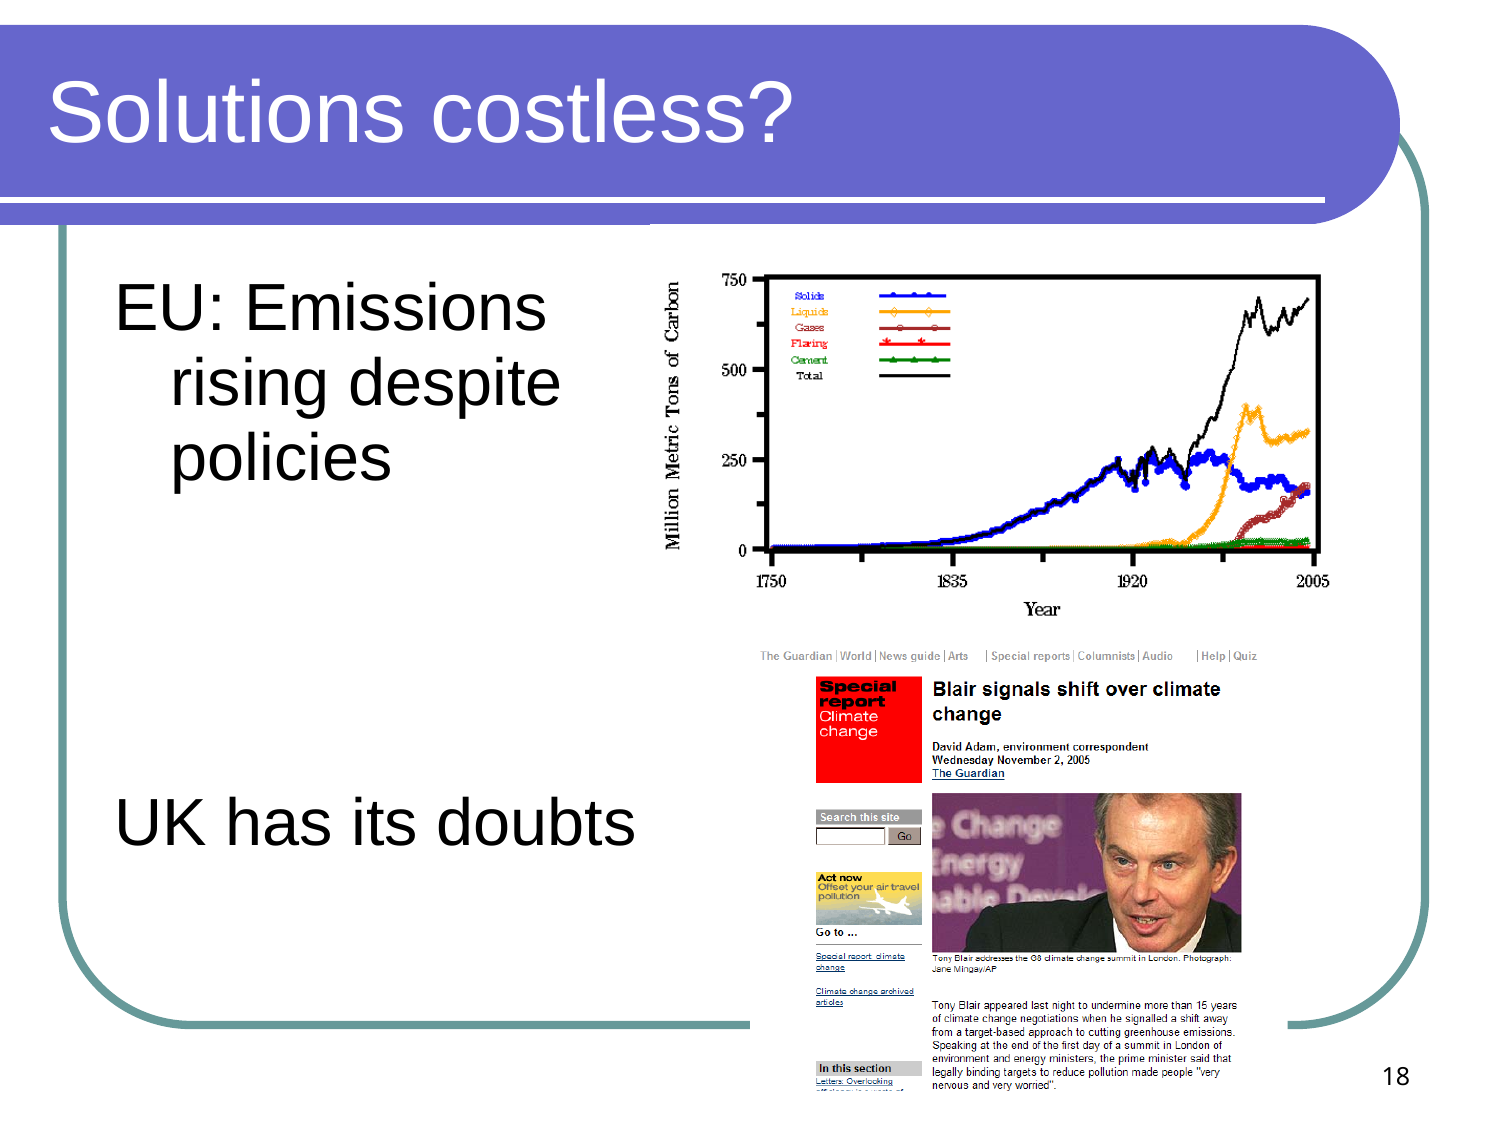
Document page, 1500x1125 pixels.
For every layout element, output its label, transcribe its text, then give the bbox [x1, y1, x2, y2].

title Solutions costless? [31, 37, 1347, 188]
picture [750, 650, 1288, 1091]
list EU: Emissions rising despite policies UK has its doubts [99, 262, 675, 988]
picture [650, 224, 1346, 623]
